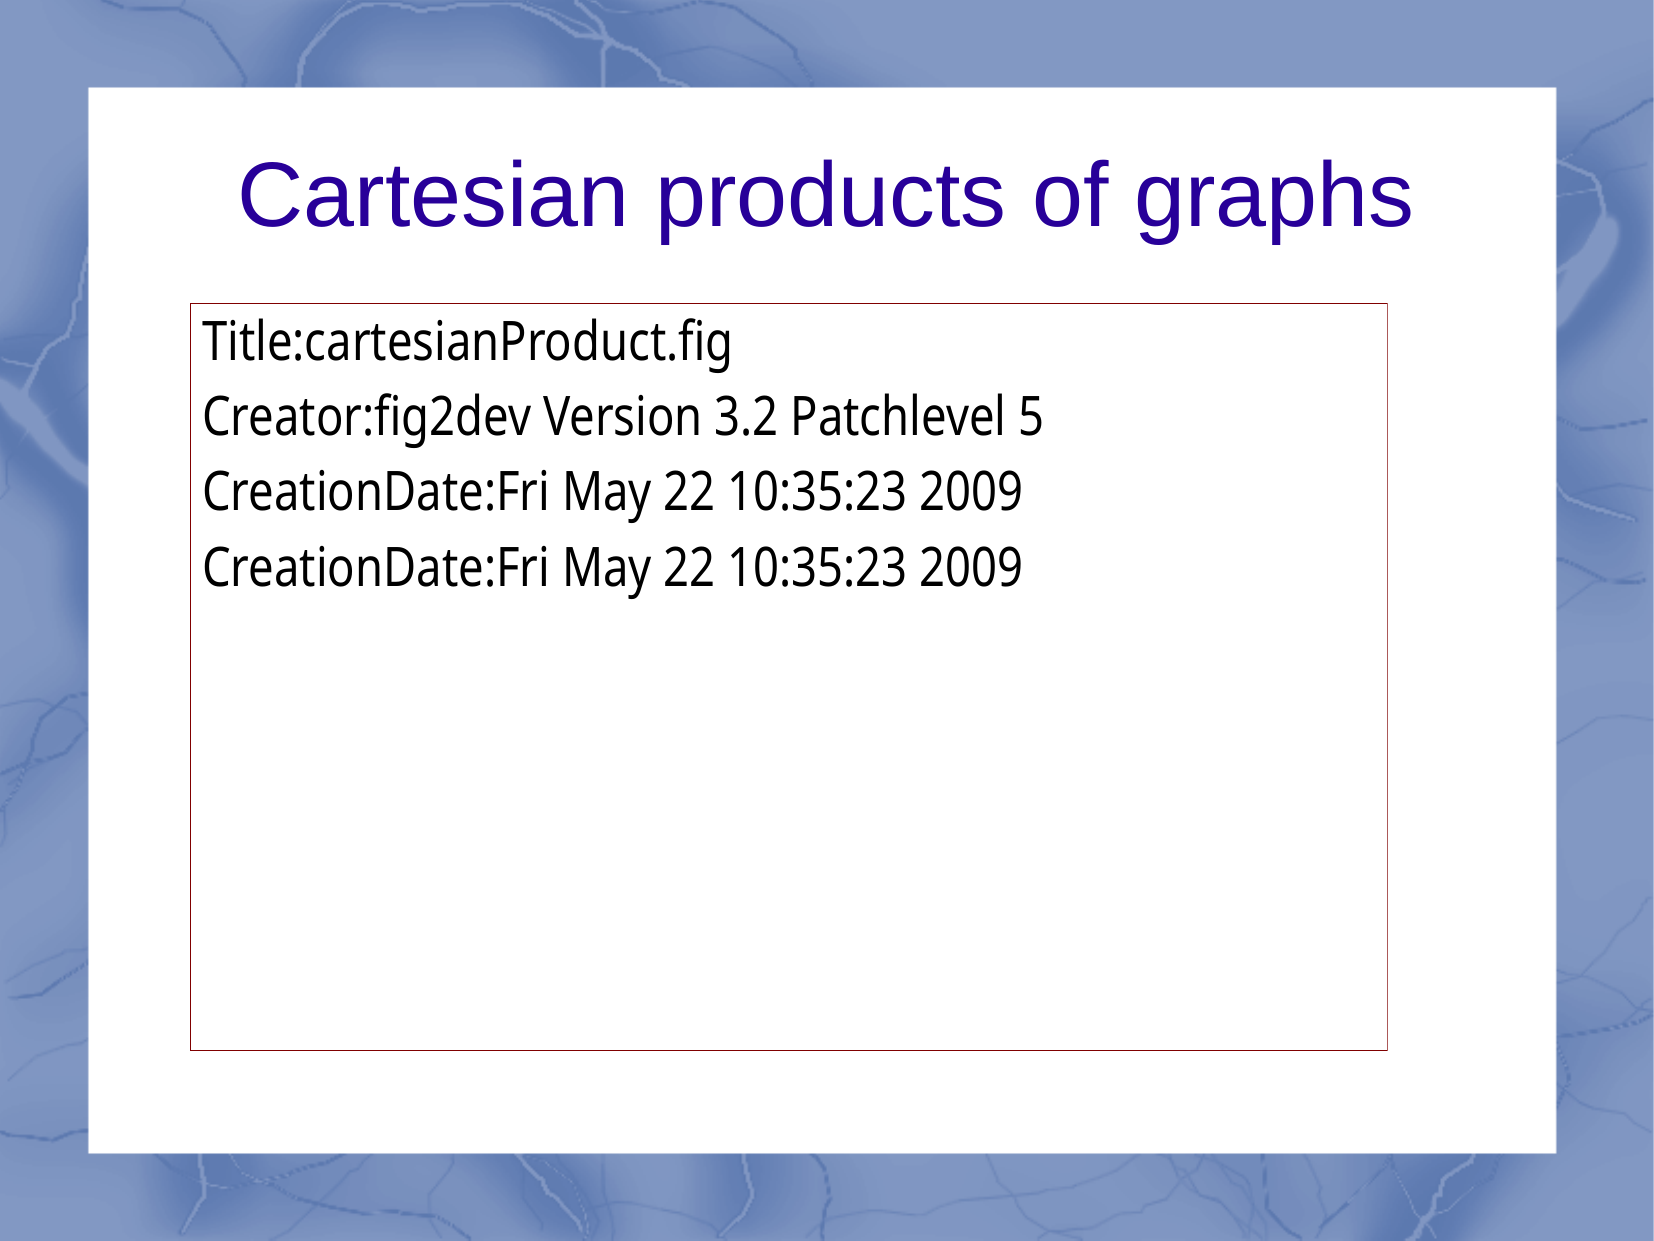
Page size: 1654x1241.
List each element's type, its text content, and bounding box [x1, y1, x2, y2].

picture [0, 0, 1654, 1241]
title Cartesian products of graphs [118, 90, 1536, 298]
